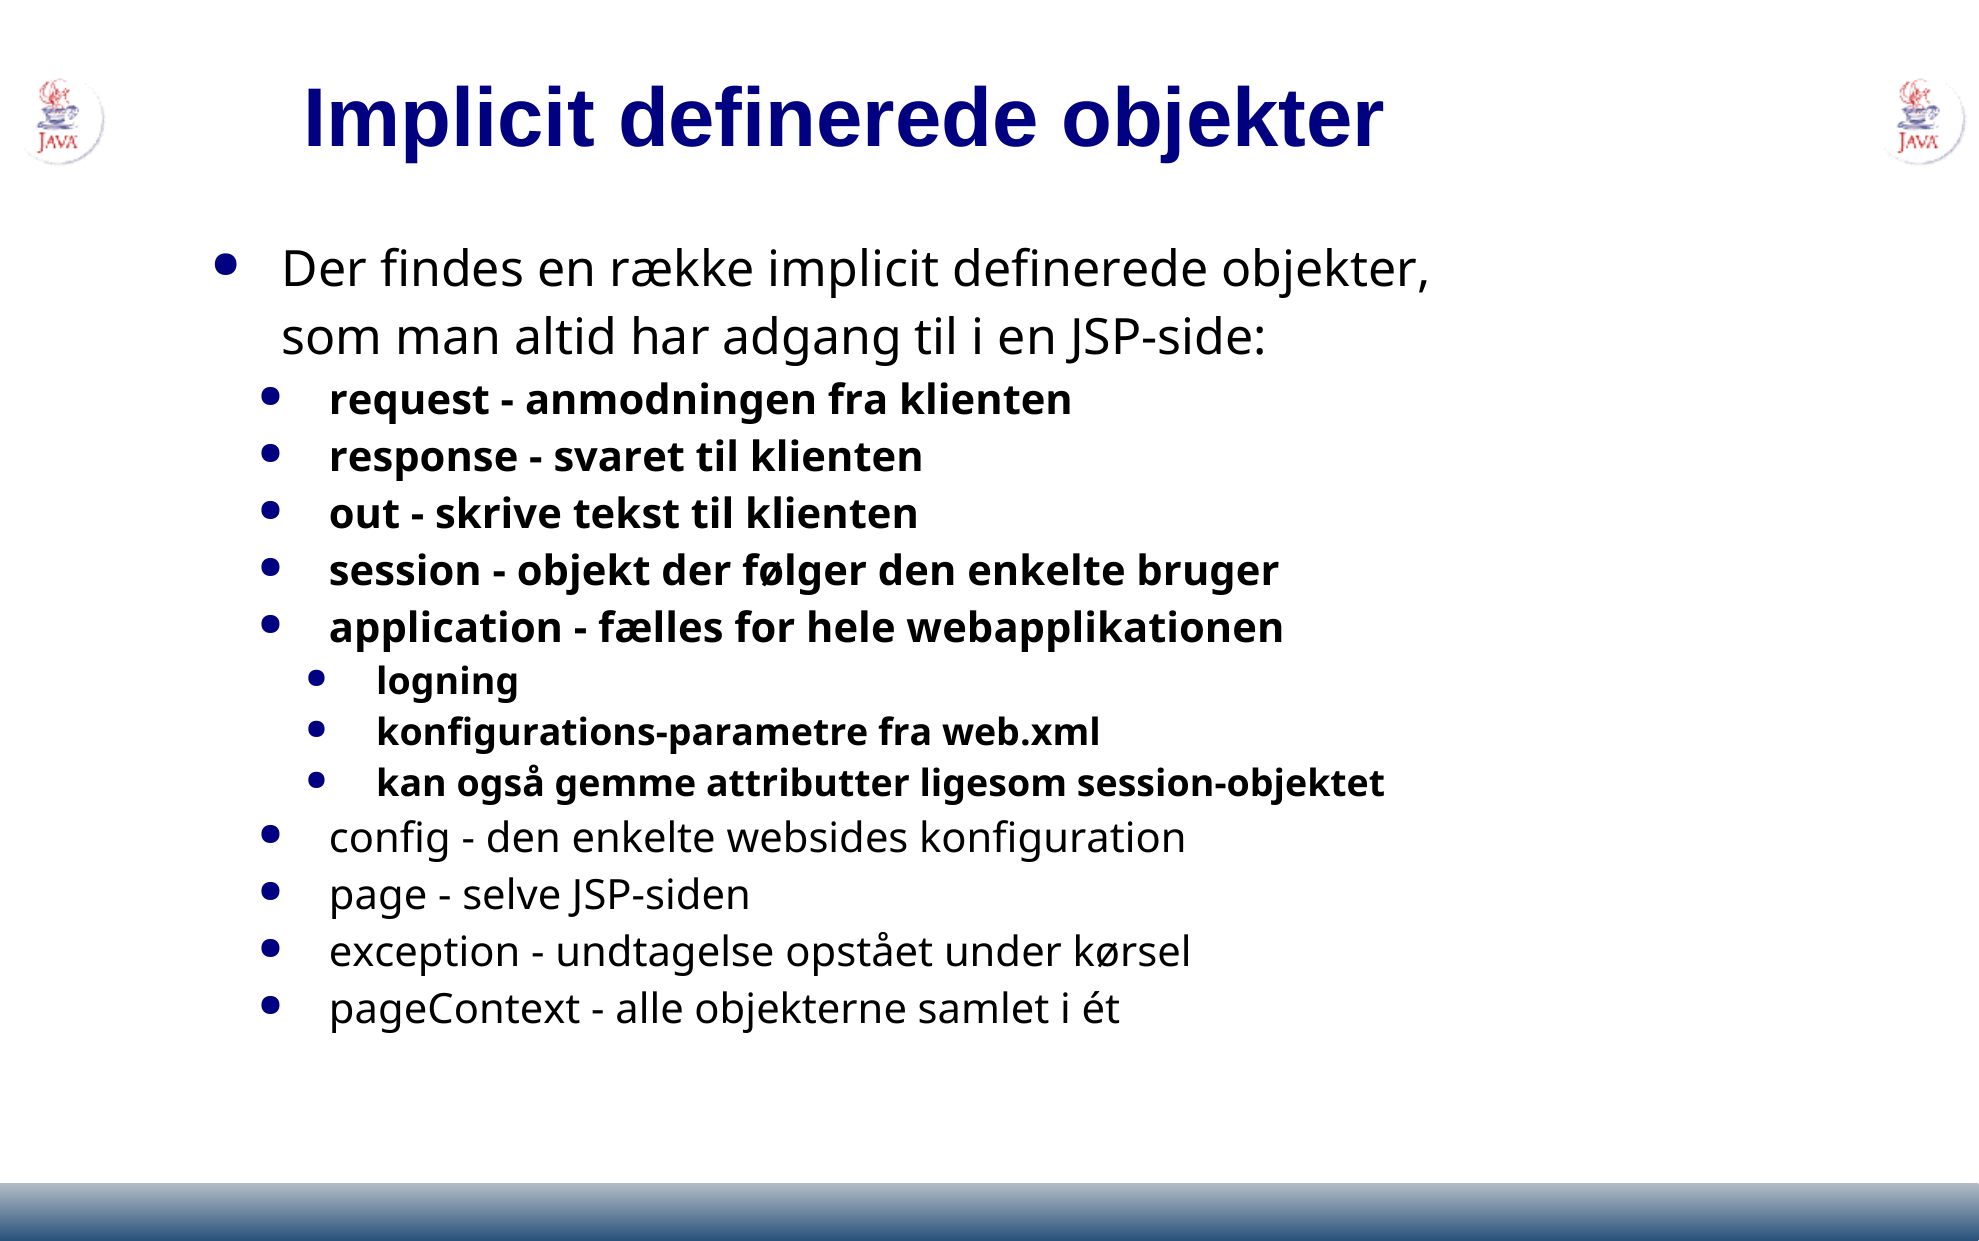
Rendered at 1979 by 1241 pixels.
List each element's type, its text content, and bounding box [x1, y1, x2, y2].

picture [10, 71, 109, 169]
picture [1870, 71, 1970, 169]
list Der findes en række implicit definerede objekter, som man altid har adgang til i en JSP-side: request - anmodningen fra klienten response - svaret til klienten out - skrive tekst til klienten session - objekt der følger den enkelte bruger application - fælles for hele webapplikationen logning konfigurations-parametre fra web.xml kan også gemme attributter ligesom session-objektet config - den enkelte websides konfiguration page - selve JSP-siden exception - undtagelse opstået under kørsel pageContext - alle objekterne samlet i ét [151, 232, 1532, 1169]
title Implicit definerede objekter [156, 14, 1534, 222]
